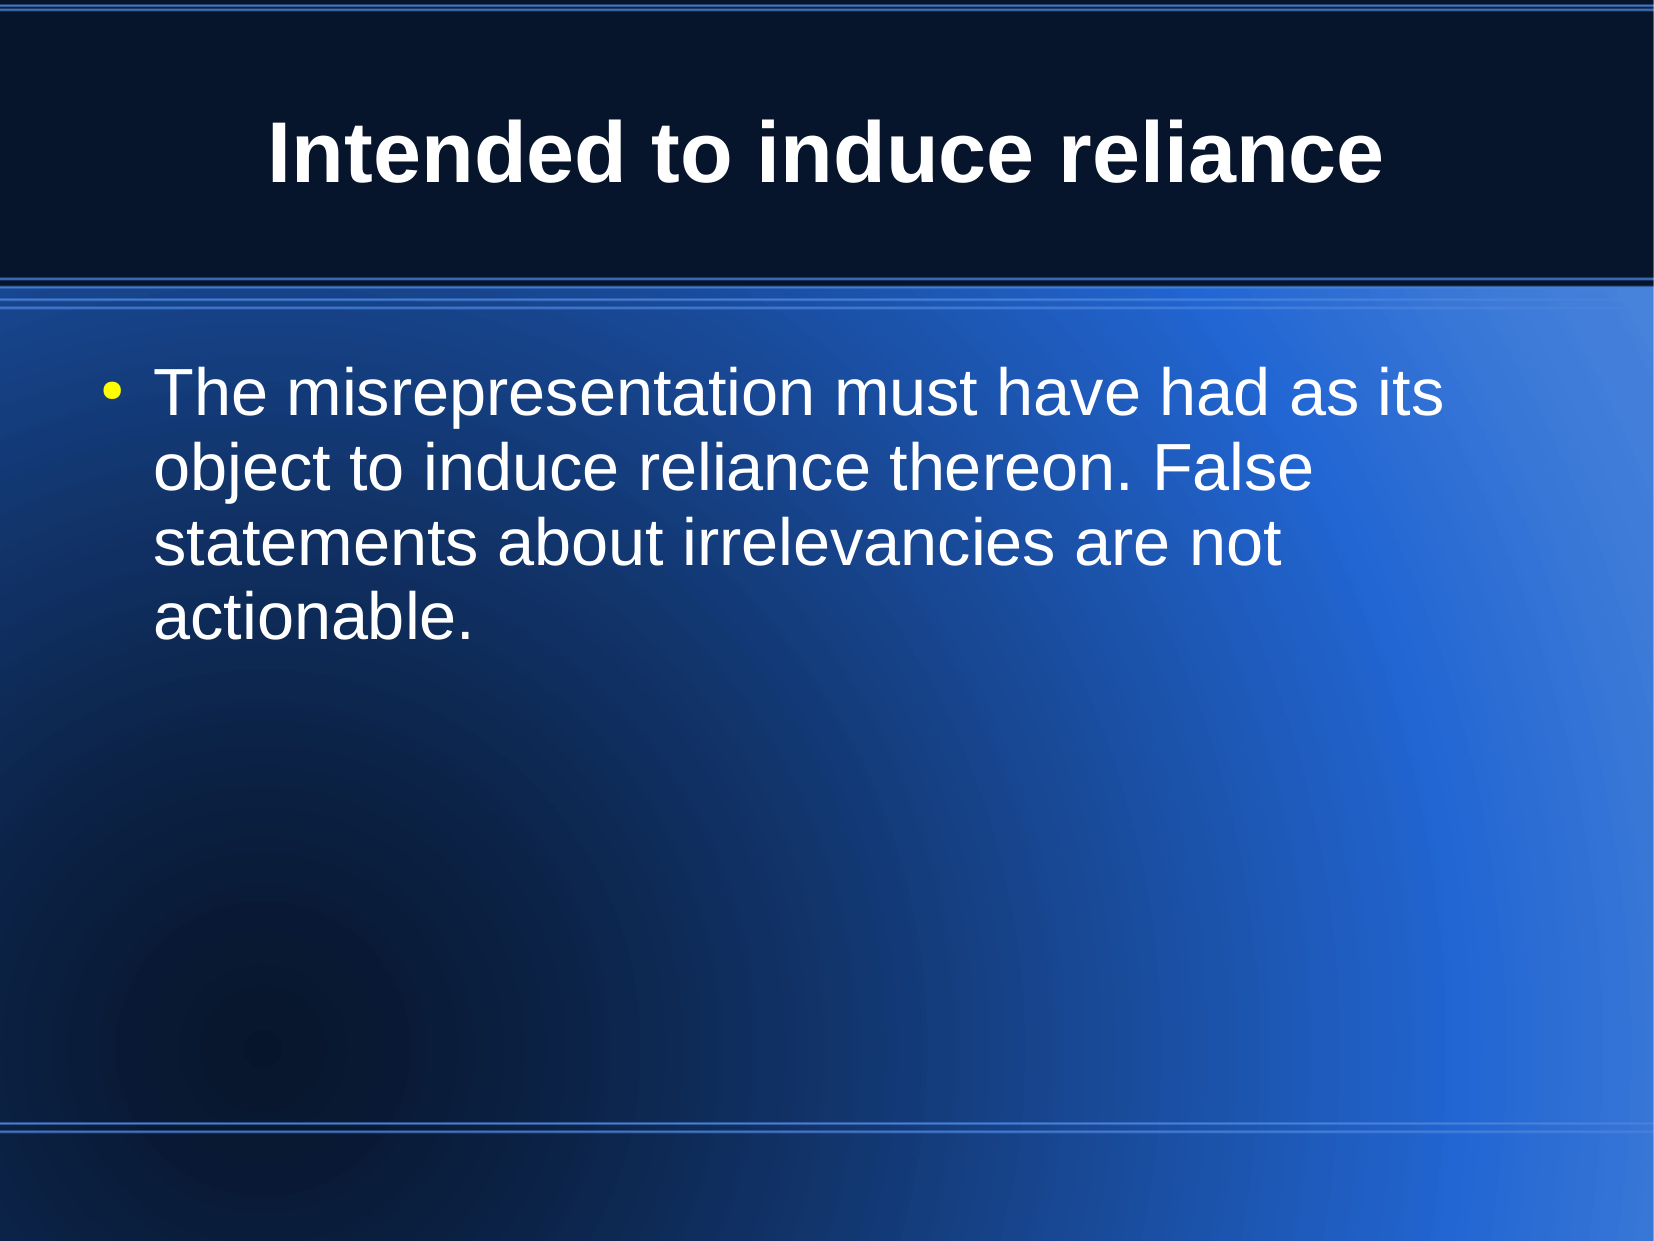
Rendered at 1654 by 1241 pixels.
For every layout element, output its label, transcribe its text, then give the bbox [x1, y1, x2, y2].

title Intended to induce reliance [82, 49, 1571, 257]
list The misrepresentation must have had as its object to induce reliance thereon. False statements about irrelevancies are not actionable. [82, 355, 1571, 1058]
picture [0, 0, 1654, 1241]
